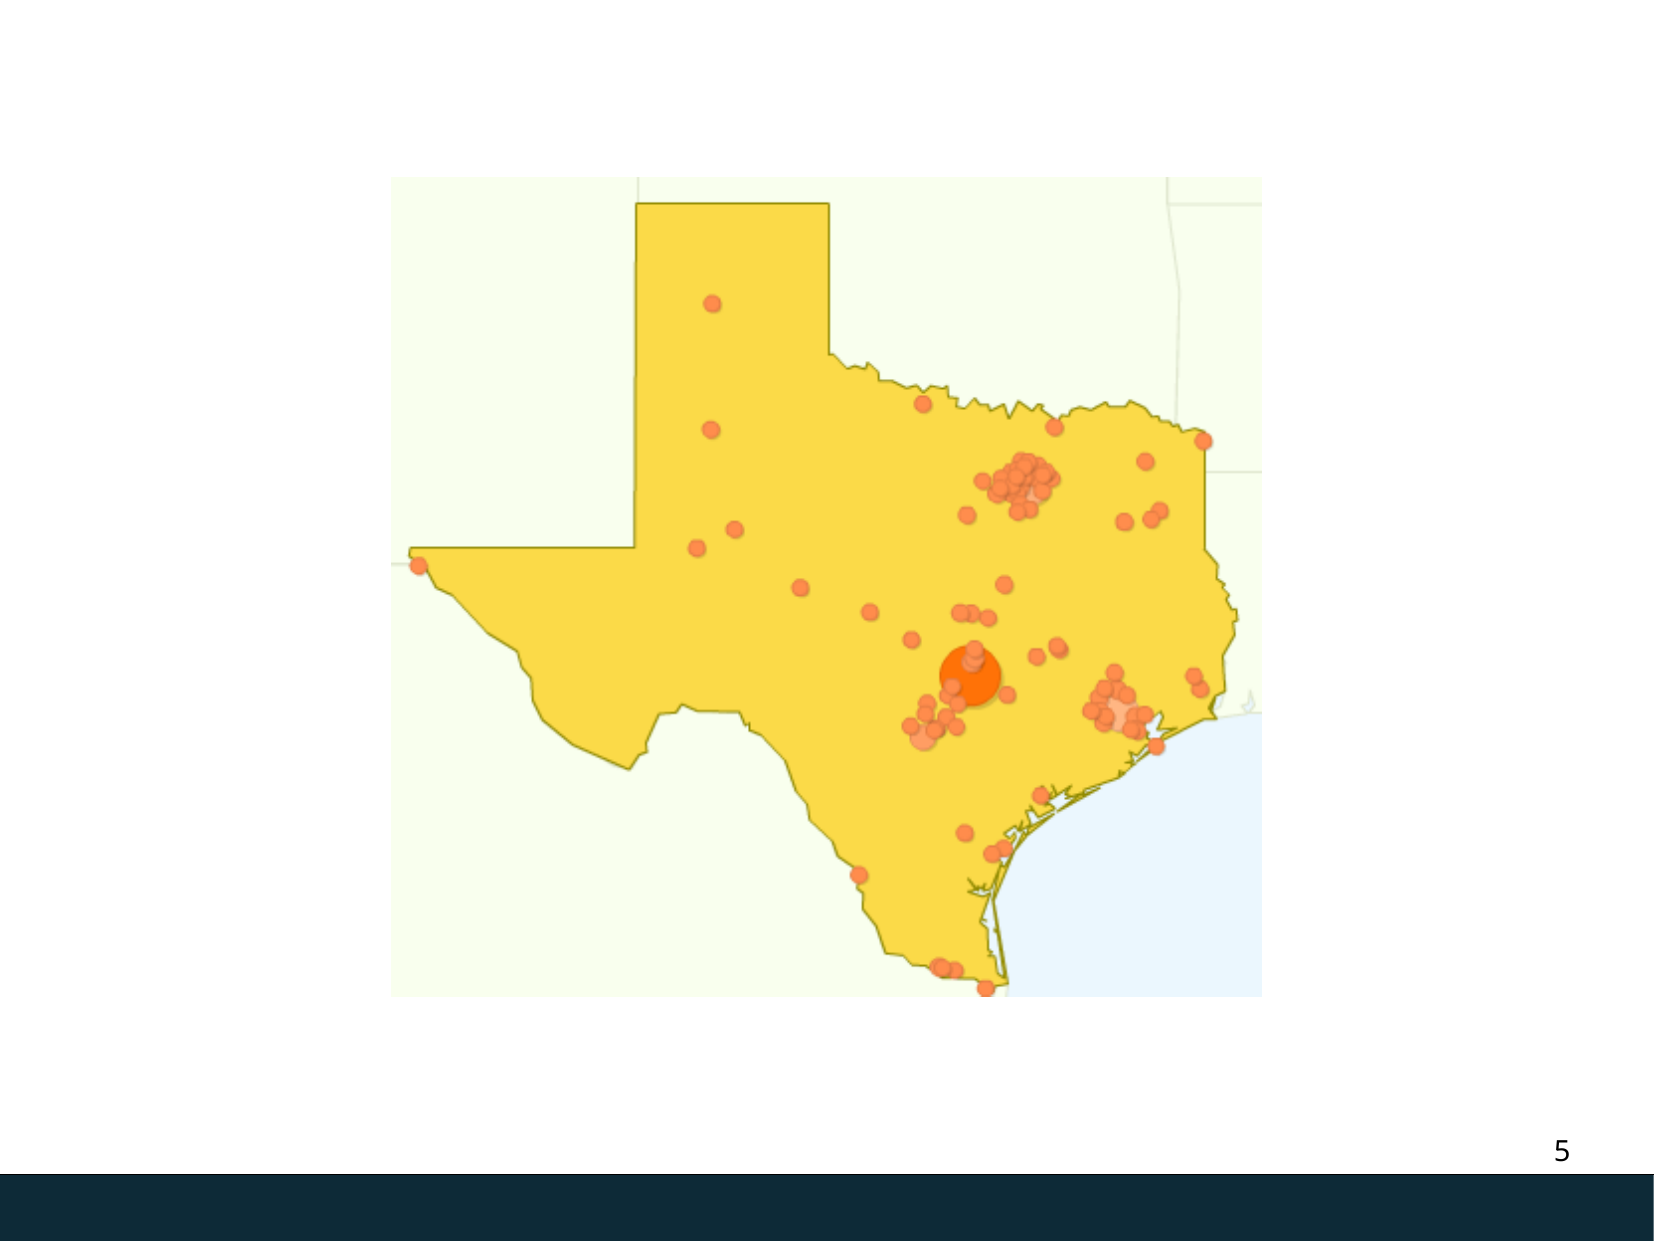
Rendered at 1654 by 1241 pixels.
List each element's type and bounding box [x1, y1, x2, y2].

picture [391, 177, 1262, 997]
